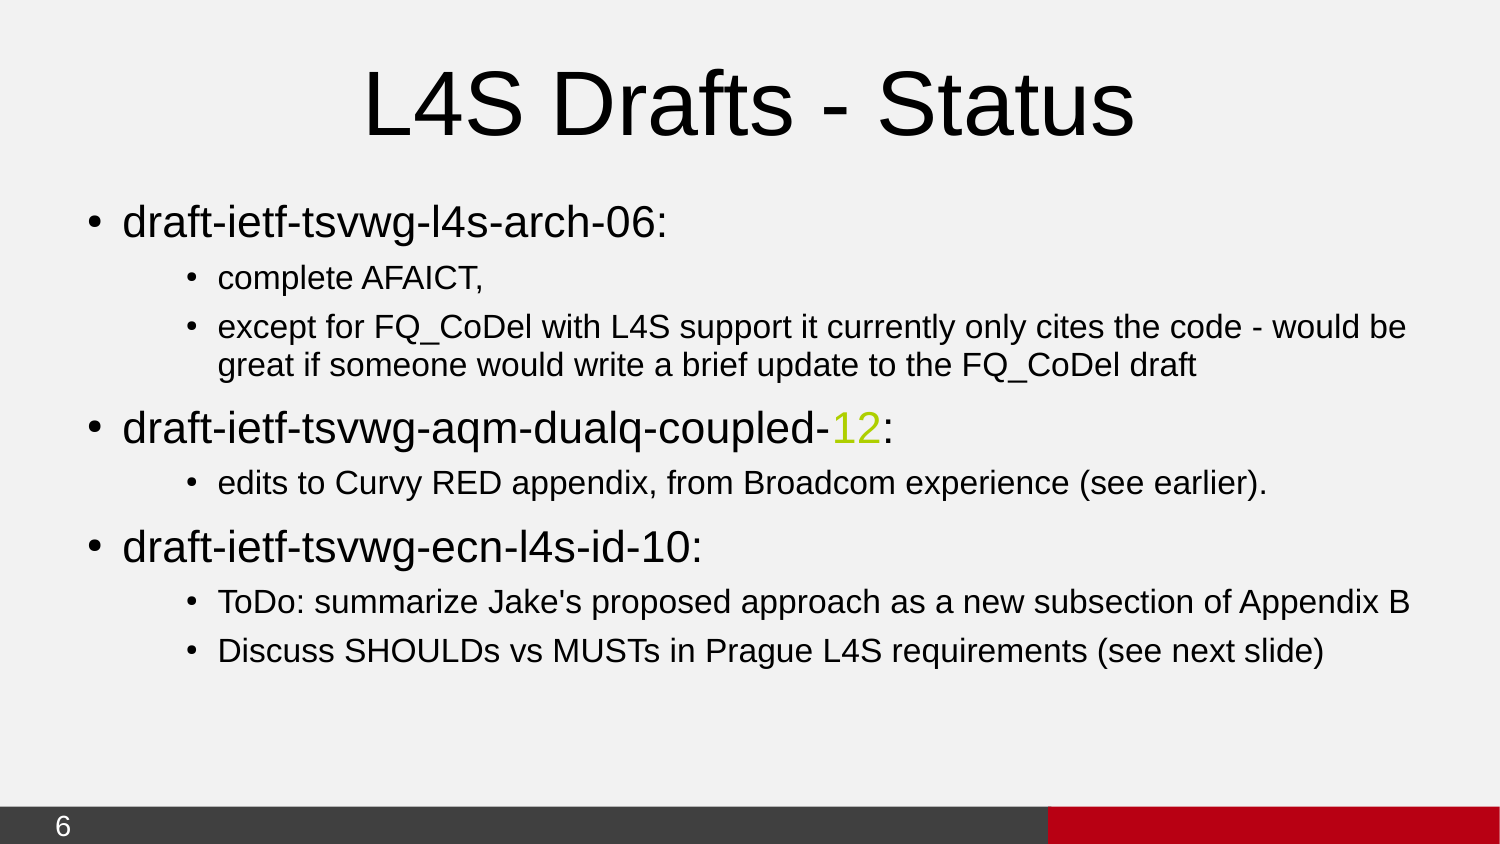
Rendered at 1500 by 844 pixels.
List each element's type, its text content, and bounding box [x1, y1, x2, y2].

list draft-ietf-tsvwg-l4s-arch-06: complete AFAICT, except for FQ_CoDel with L4S support it currently only cites the code - would be great if someone would write a brief update to the FQ_CoDel draft draft-ietf-tsvwg-aqm-dualq-coupled-12: edits to Curvy RED appendix, from Broadcom experience (see earlier). draft-ietf-tsvwg-ecn-l4s-id-10: ToDo: summarize Jake's proposed approach as a new subsection of Appendix B Discuss SHOULDs vs MUSTs in Prague L4S requirements (see next slide) [75, 197, 1425, 687]
title L4S Drafts - Status [75, 33, 1425, 175]
